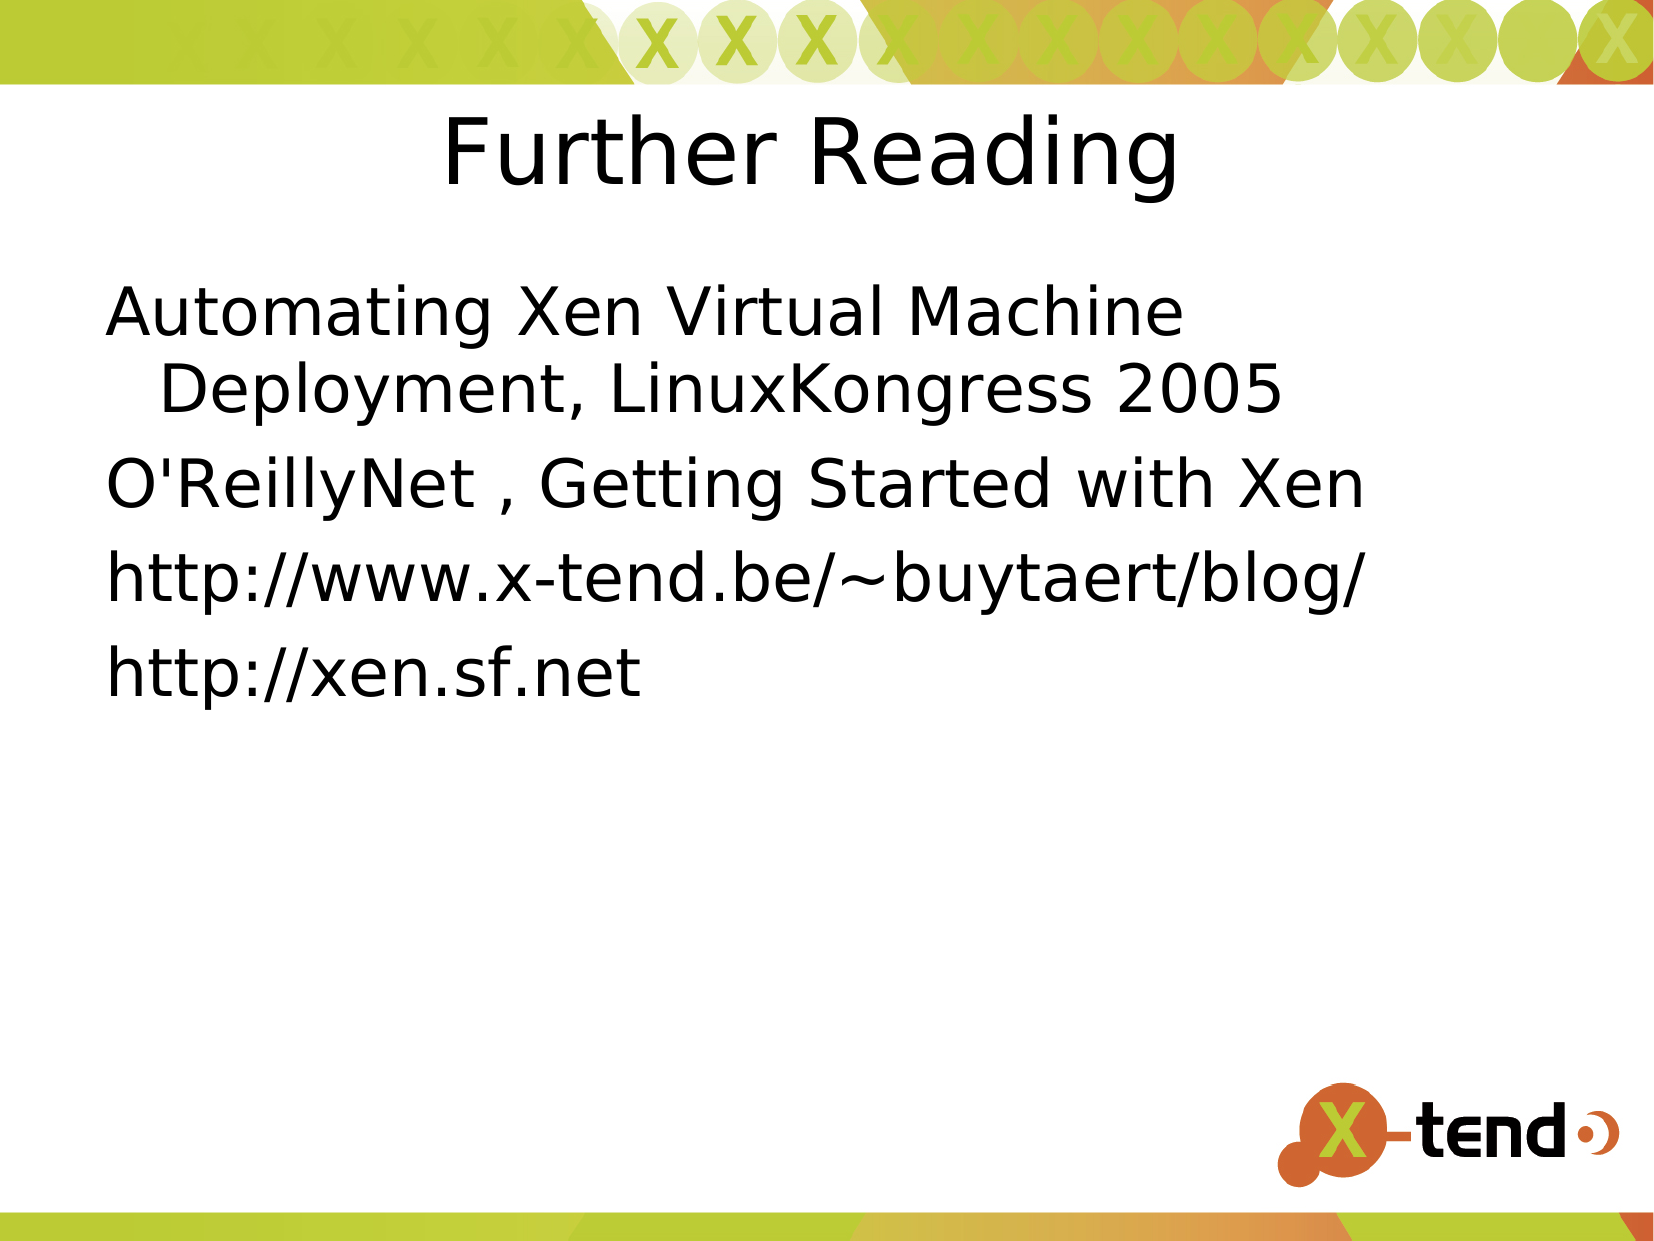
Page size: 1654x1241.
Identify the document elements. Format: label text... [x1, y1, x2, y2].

picture [0, 0, 1654, 1241]
list Automating Xen Virtual Machine Deployment, LinuxKongress 2005 O'ReillyNet , Getting Started with Xen http://www.x-tend.be/~buytaert/blog/ http://xen.sf.net [87, 272, 1576, 1092]
title Further Reading [82, 49, 1571, 257]
